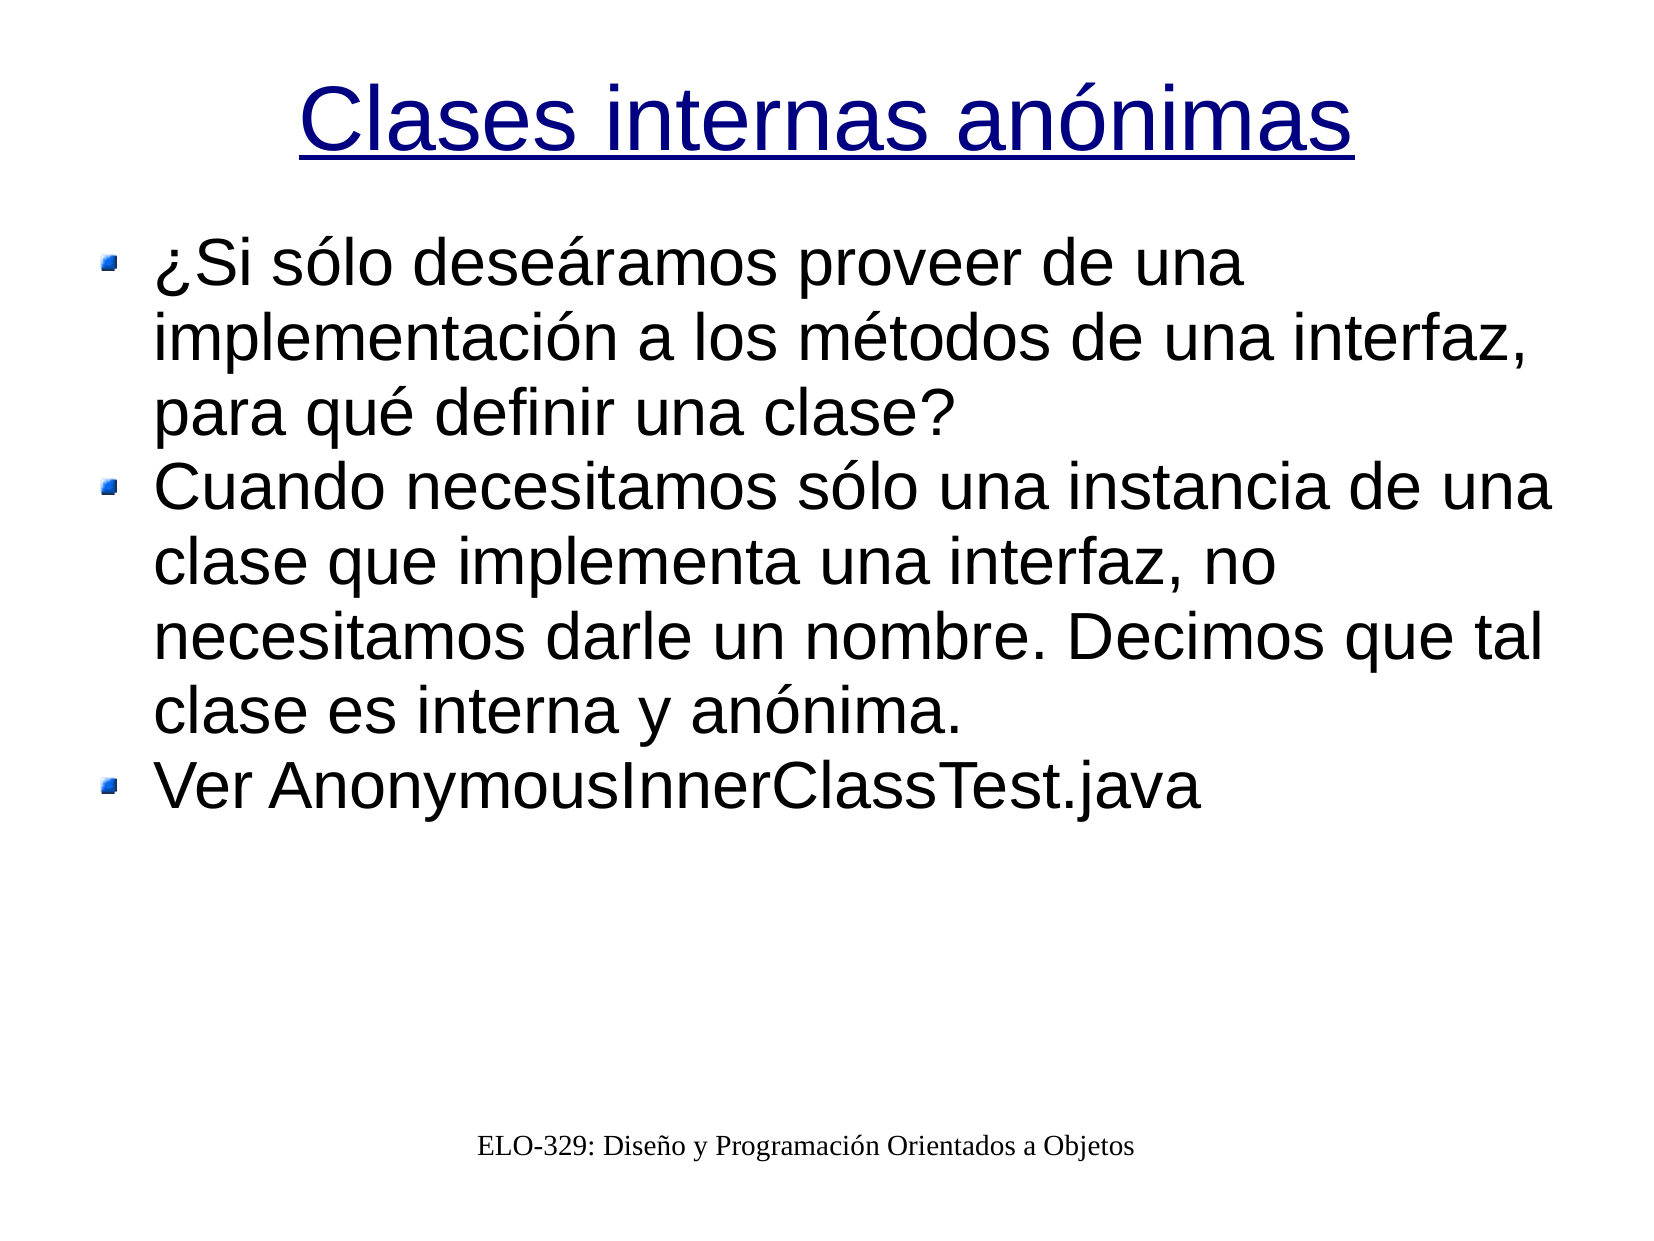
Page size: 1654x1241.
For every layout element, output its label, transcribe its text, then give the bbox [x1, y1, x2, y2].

title Clases internas anónimas [82, 49, 1571, 188]
list ¿Si sólo deseáramos proveer de una implementación a los métodos de una interfaz, para qué definir una clase? Cuando necesitamos sólo una instancia de una clase que implementa una interfaz, no necesitamos darle un nombre. Decimos que tal clase es interna y anónima. Ver AnonymousInnerClassTest.java [82, 225, 1571, 1126]
